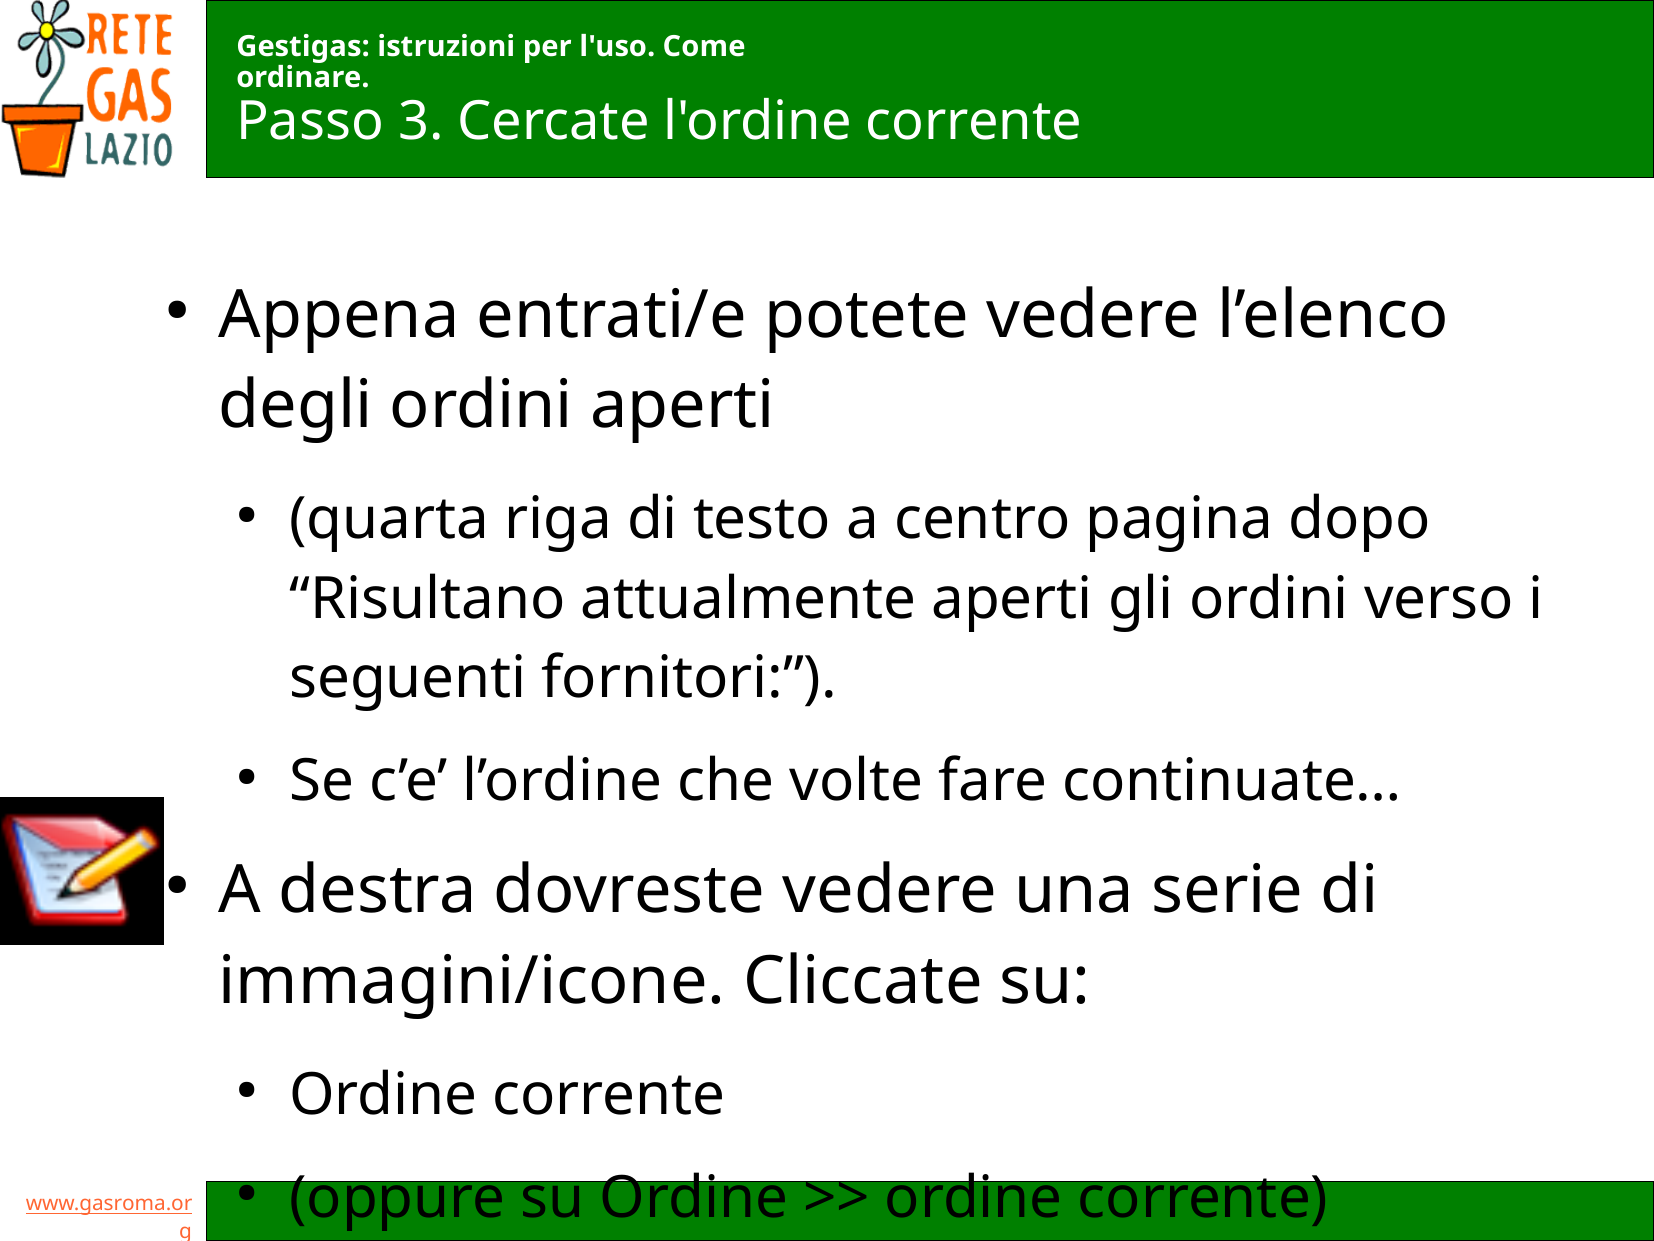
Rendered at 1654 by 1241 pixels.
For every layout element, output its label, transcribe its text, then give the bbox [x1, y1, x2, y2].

list Appena entrati/e potete vedere l’elenco degli ordini aperti (quarta riga di testo a centro pagina dopo “Risultano attualmente aperti gli ordini verso i seguenti fornitori:”). Se c’e’ l’ordine che volte fare continuate… A destra dovreste vedere una serie di immagini/icone. Cliccate su: Ordine corrente (oppure su Ordine >> ordine corrente) [147, 265, 1571, 1143]
picture [0, 797, 164, 945]
picture [0, 0, 178, 178]
title Passo 3. Cercate l'ordine corrente [236, 59, 1577, 178]
